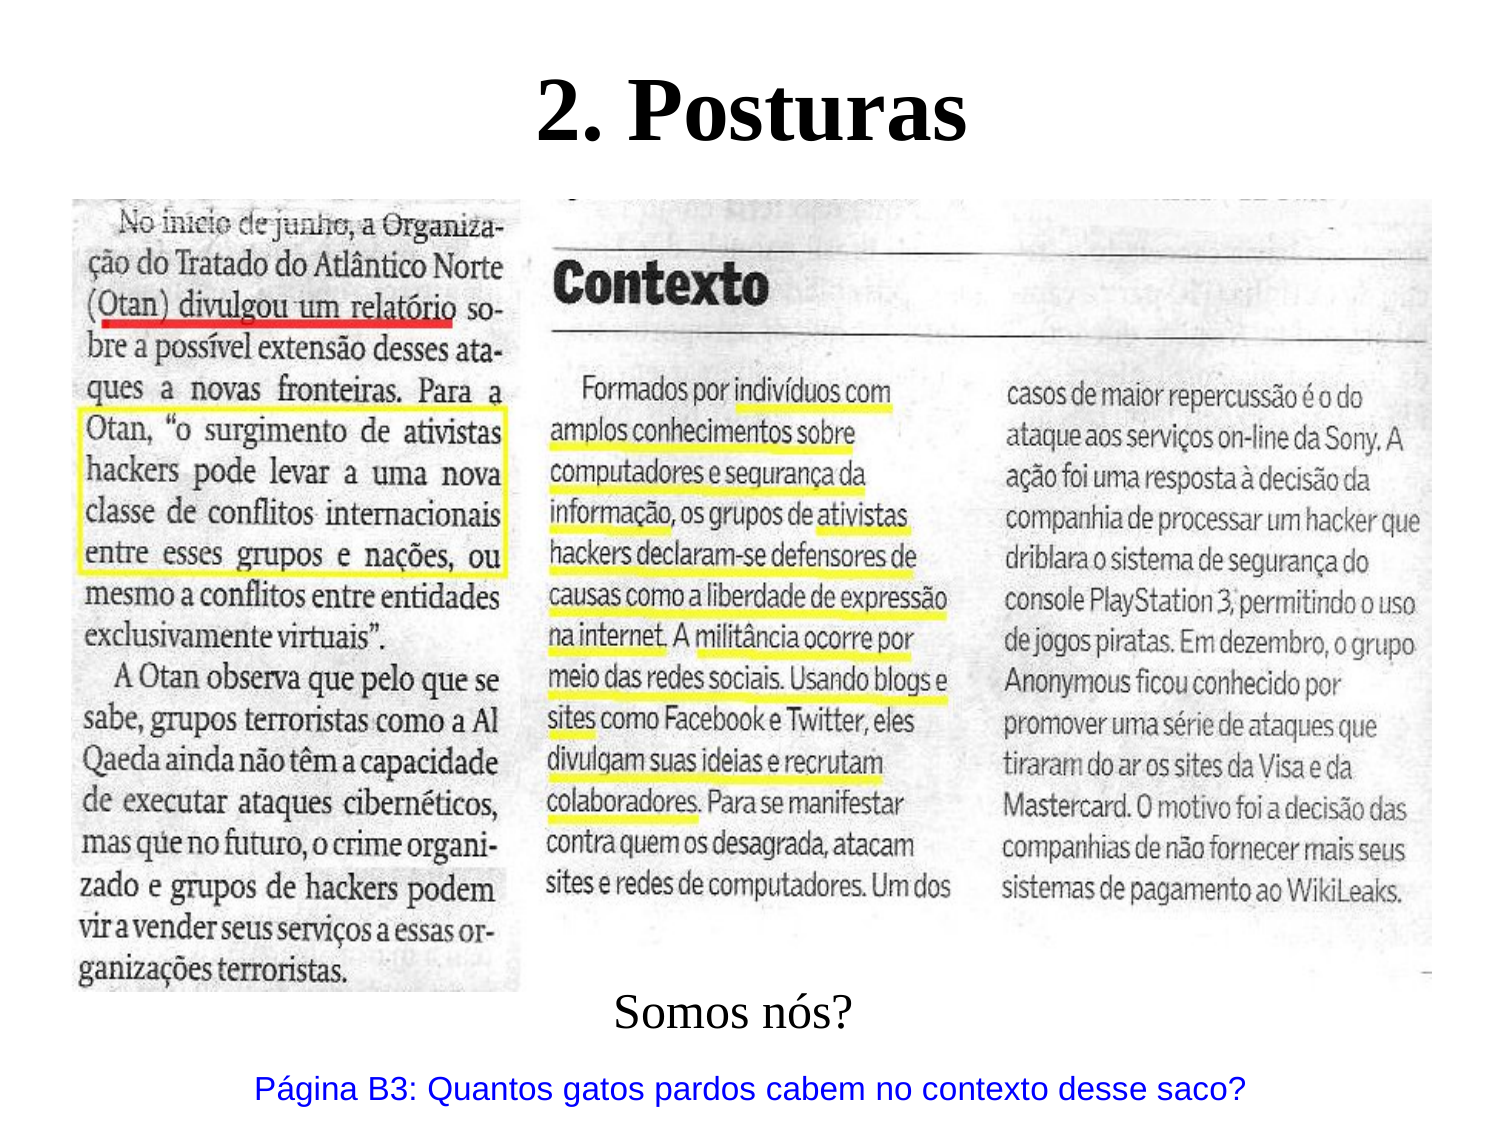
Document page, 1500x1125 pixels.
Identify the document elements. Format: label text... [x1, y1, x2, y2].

text_box Página B3: Quantos gatos pardos cabem no contexto desse saco? [0, 1062, 1500, 1108]
text_box Somos nós? [613, 984, 854, 1040]
title 2. Posturas [87, 51, 1416, 169]
picture [71, 199, 1432, 992]
